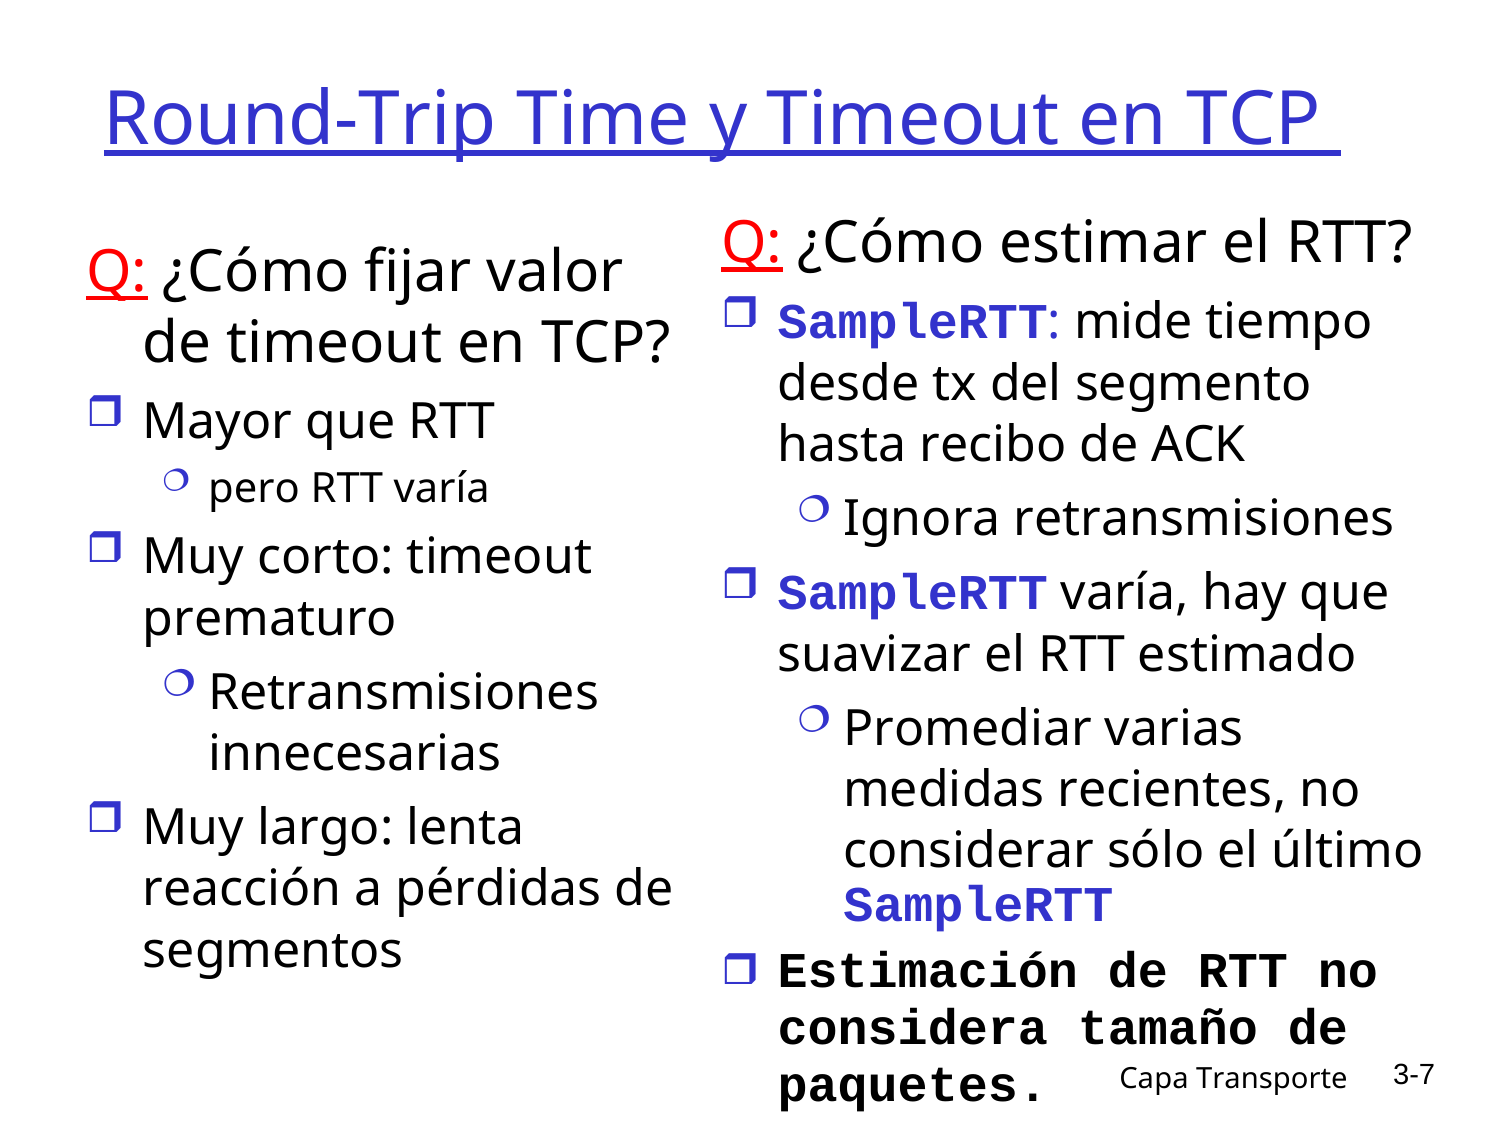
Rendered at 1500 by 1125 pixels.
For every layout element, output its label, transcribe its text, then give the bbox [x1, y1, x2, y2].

list Q: ¿Cómo estimar el RTT? SampleRTT: mide tiempo desde tx del segmento hasta recibo de ACK Ignora retransmisiones SampleRTT varía, hay que suavizar el RTT estimado Promediar varias medidas recientes, no considerar sólo el último SampleRTT Estimación de RTT no considera tamaño de paquetes. [706, 198, 1446, 1110]
title Round-Trip Time y Timeout en TCP [89, 21, 1463, 210]
list Q: ¿Cómo fijar valor de timeout en TCP? Mayor que RTT pero RTT varía Muy corto: timeout prematuro Retransmisiones innecesarias Muy largo: lenta reacción a pérdidas de segmentos [71, 226, 689, 990]
